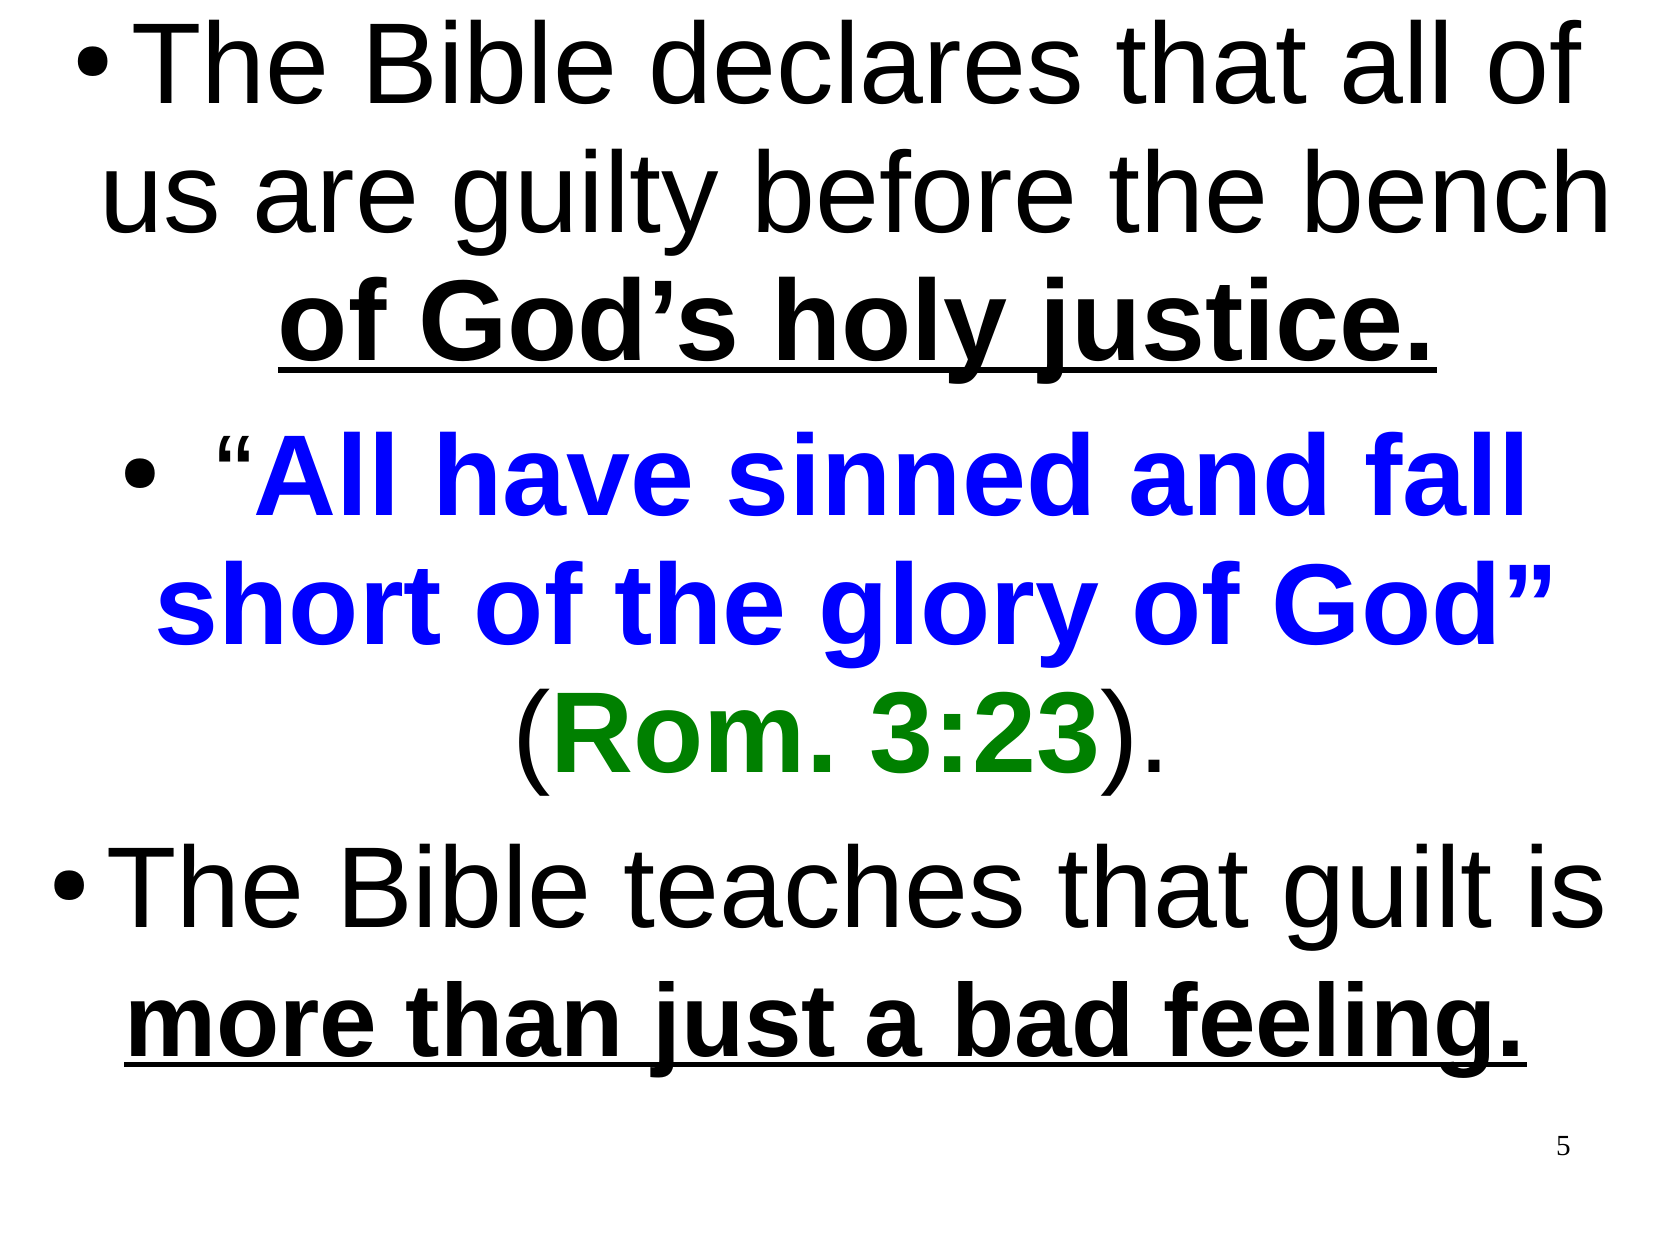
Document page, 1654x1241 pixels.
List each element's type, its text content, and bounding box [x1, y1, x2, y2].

list The Bible declares that all of us are guilty before the bench of God’s holy justice. “All have sinned and fall short of the glory of God” (Rom. 3:23). The Bible teaches that guilt is more than just a bad feeling. [0, 0, 1651, 1238]
